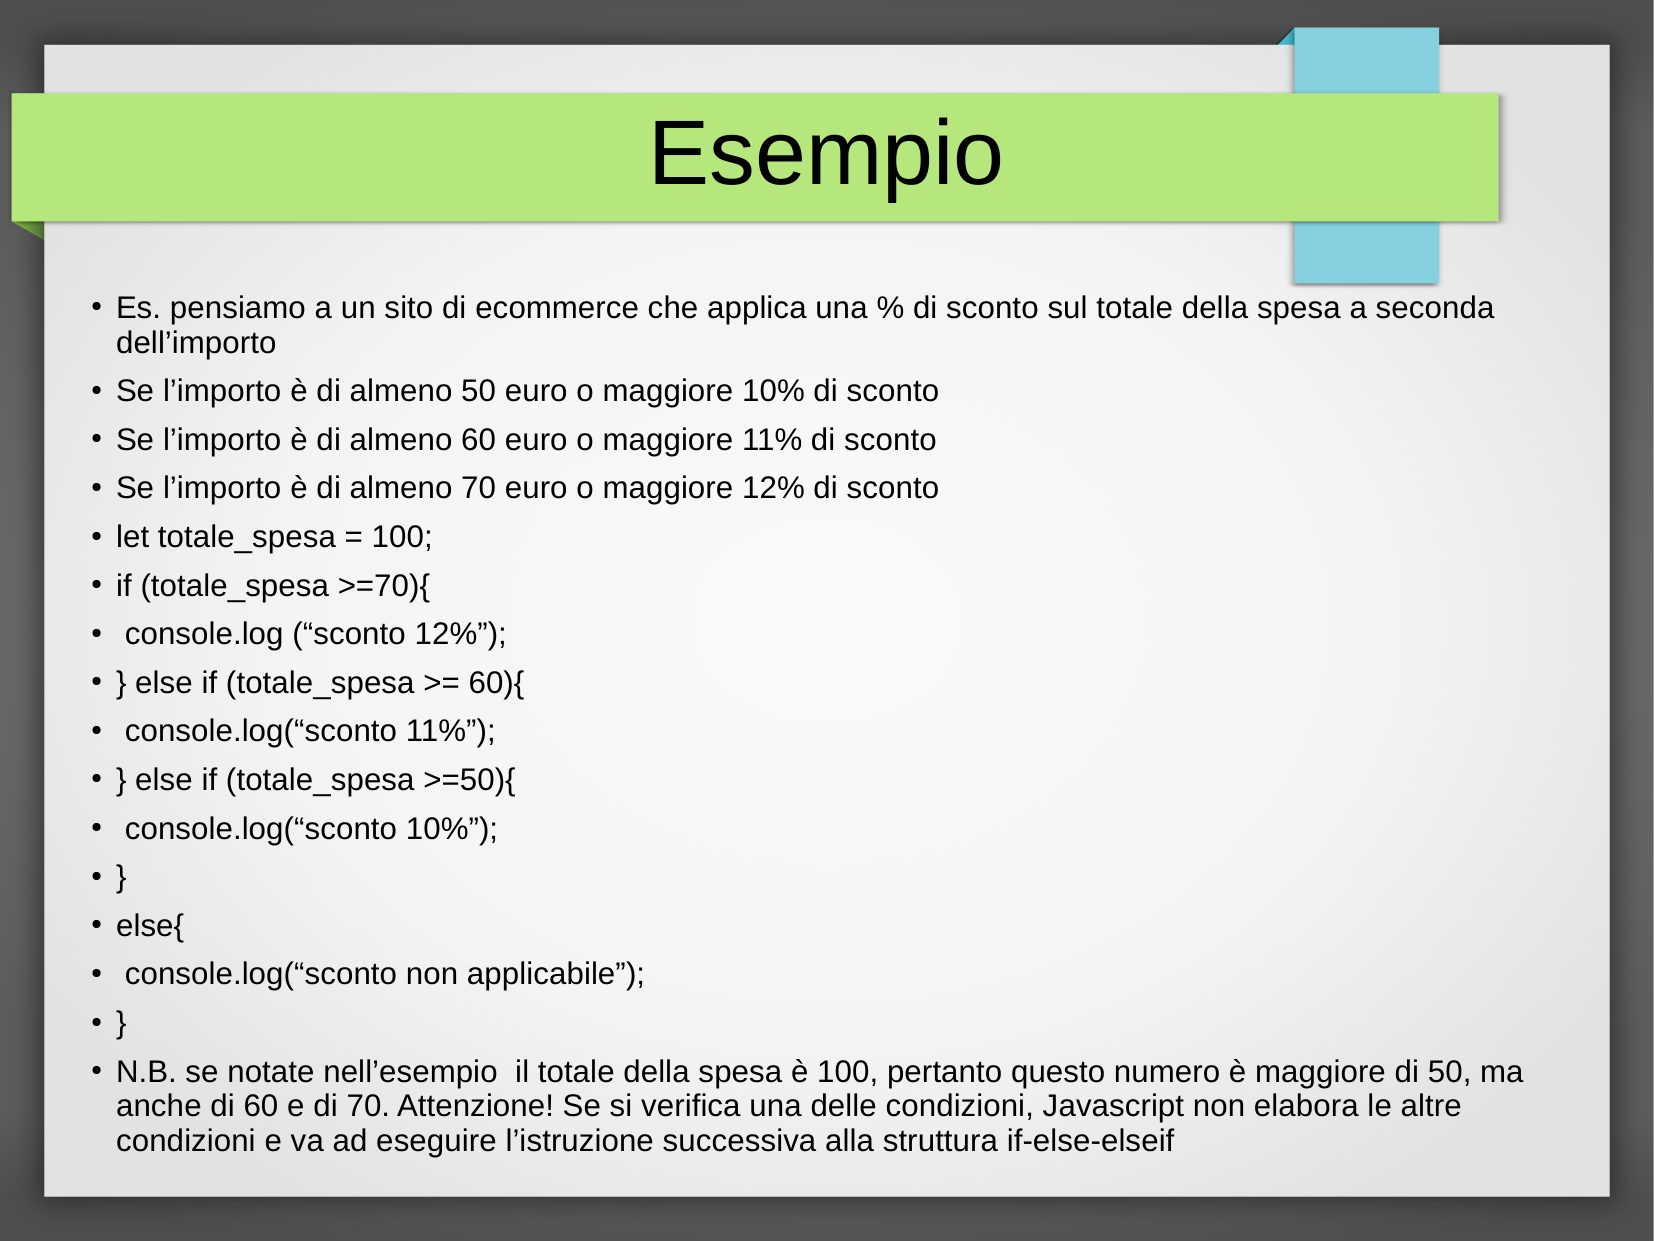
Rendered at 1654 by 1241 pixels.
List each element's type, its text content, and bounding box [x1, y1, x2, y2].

list Es. pensiamo a un sito di ecommerce che applica una % di sconto sul totale della spesa a seconda dell’importo Se l’importo è di almeno 50 euro o maggiore 10% di sconto Se l’importo è di almeno 60 euro o maggiore 11% di sconto Se l’importo è di almeno 70 euro o maggiore 12% di sconto let totale_spesa = 100; if (totale_spesa >=70){ console.log (“sconto 12%”); } else if (totale_spesa >= 60){ console.log(“sconto 11%”); } else if (totale_spesa >=50){ console.log(“sconto 10%”); } else{ console.log(“sconto non applicabile”); } N.B. se notate nell’esempio il totale della spesa è 100, pertanto questo numero è maggiore di 50, ma anche di 60 e di 70. Attenzione! Se si verifica una delle condizioni, Javascript non elabora le altre condizioni e va ad eseguire l’istruzione successiva alla struttura if-else-elseif [82, 290, 1571, 1170]
title Esempio [82, 49, 1571, 257]
picture [0, 0, 1654, 1241]
